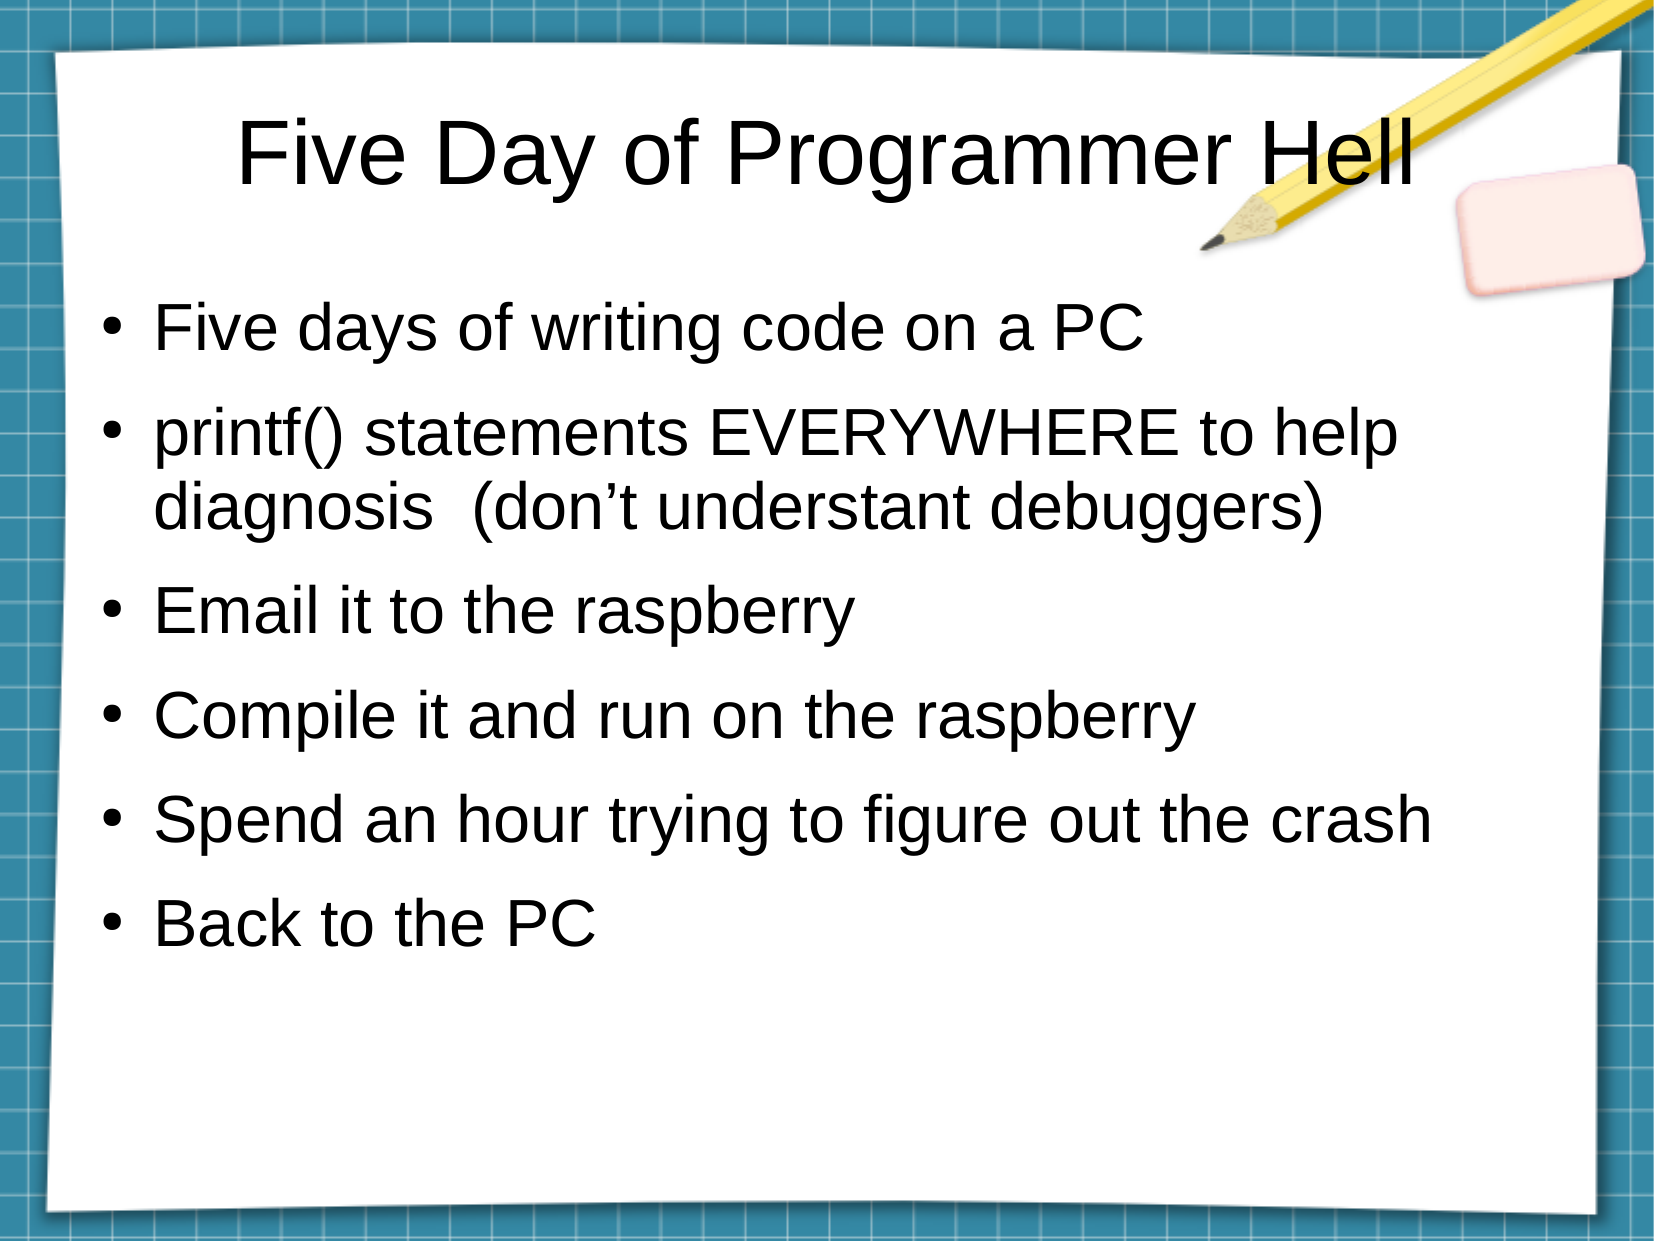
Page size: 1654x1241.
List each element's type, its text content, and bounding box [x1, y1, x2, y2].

list Five days of writing code on a PC printf() statements EVERYWHERE to help diagnosis (don’t understant debuggers) Email it to the raspberry Compile it and run on the raspberry Spend an hour trying to figure out the crash Back to the PC [82, 290, 1571, 1010]
title Five Day of Programmer Hell [82, 49, 1571, 257]
picture [0, 0, 1654, 1241]
